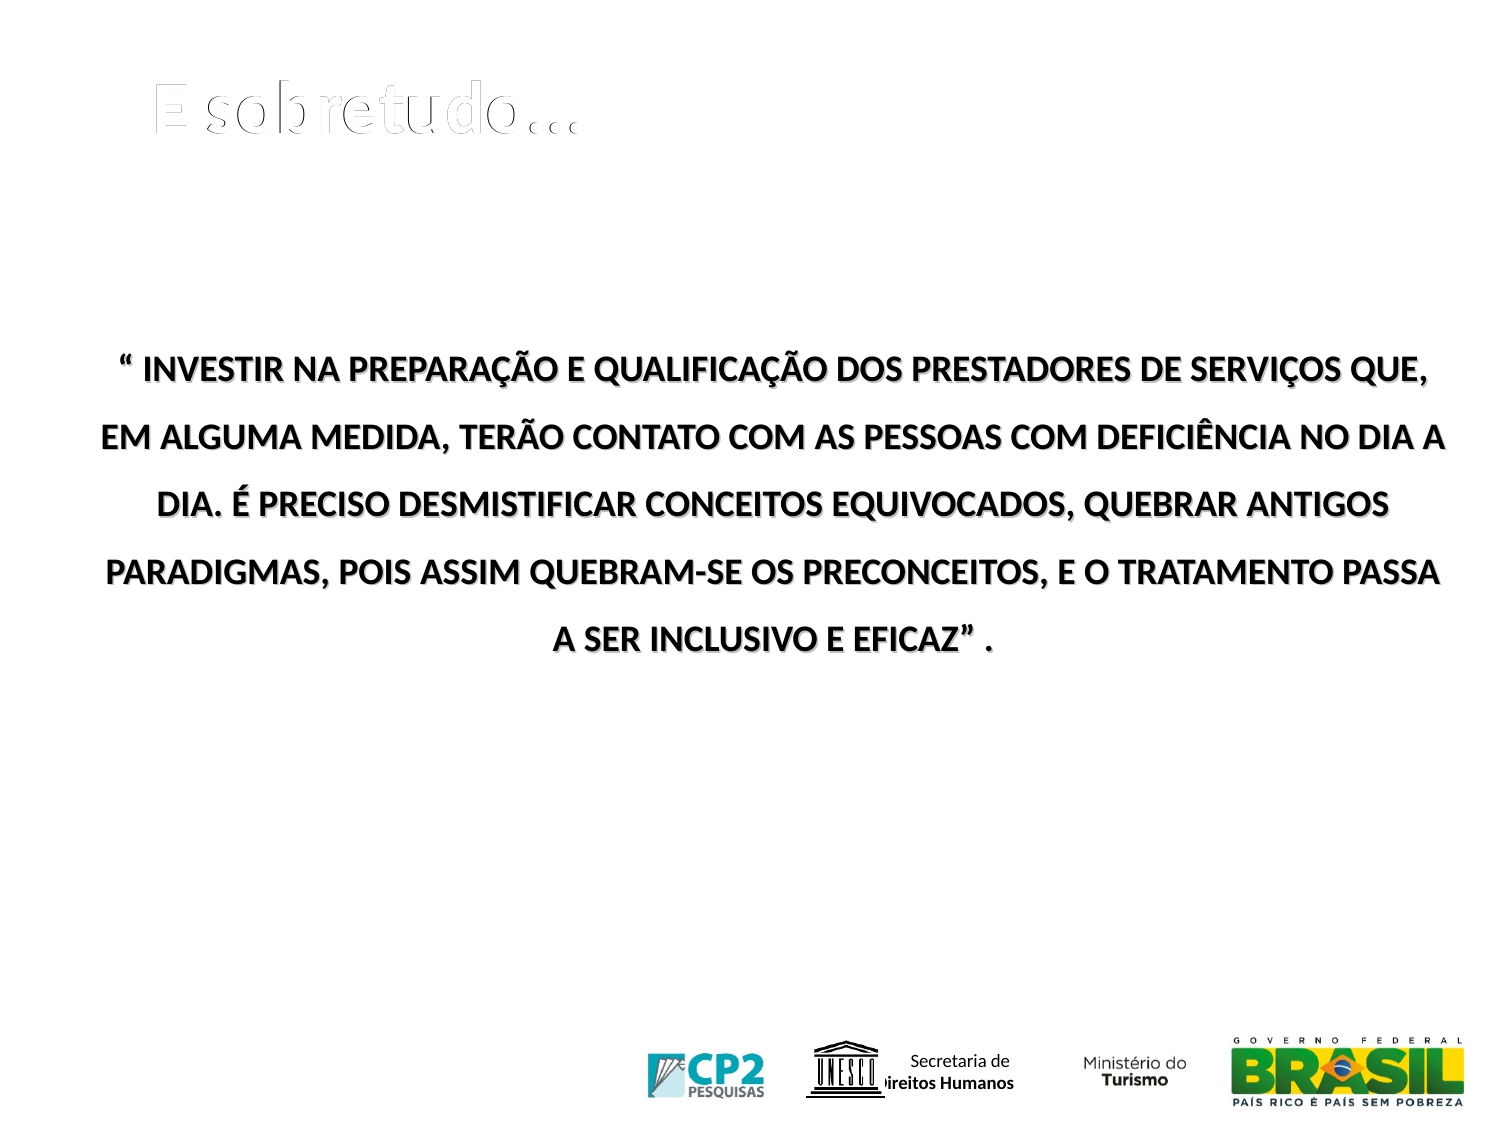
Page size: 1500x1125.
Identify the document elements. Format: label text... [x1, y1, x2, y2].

text_box “ Investir na preparação e qualificação dos prestadores de serviços que, em alguma medida, terão contato com as pessoas com deficiência no dia a dia. É preciso desmistificar conceitos equivocados, quebrar antigos paradigmas, pois assim quebram-se os preconceitos, e o tratamento passa a ser inclusivo e eficaz” . [77, 314, 1471, 667]
text_box E sobretudo... [27, 68, 712, 156]
